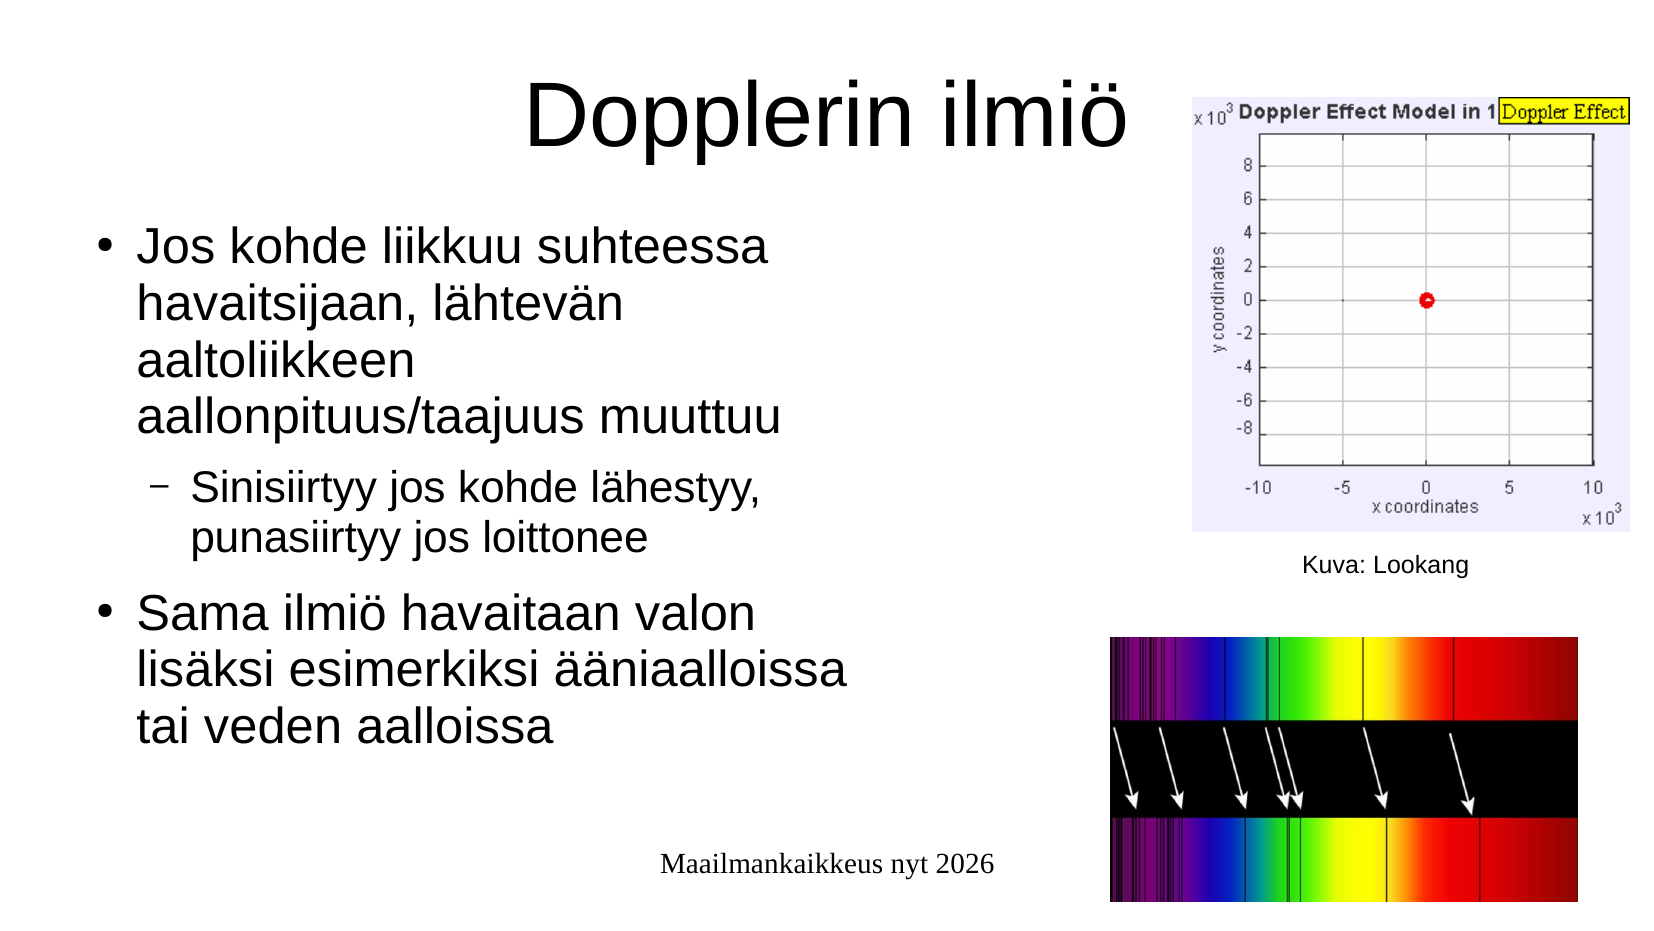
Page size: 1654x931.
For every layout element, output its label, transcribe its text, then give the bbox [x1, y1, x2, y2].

picture [1110, 637, 1578, 903]
title Dopplerin ilmiö [82, 37, 1571, 193]
picture [1192, 97, 1630, 532]
text_box Kuva: Lookang [1287, 543, 1485, 587]
list Jos kohde liikkuu suhteessa havaitsijaan, lähtevän aaltoliikkeen aallonpituus/taajuus muuttuu Sinisiirtyy jos kohde lähestyy, punasiirtyy jos loittonee Sama ilmiö havaitaan valon lisäksi esimerkiksi ääniaalloissa tai veden aalloissa [82, 217, 875, 758]
